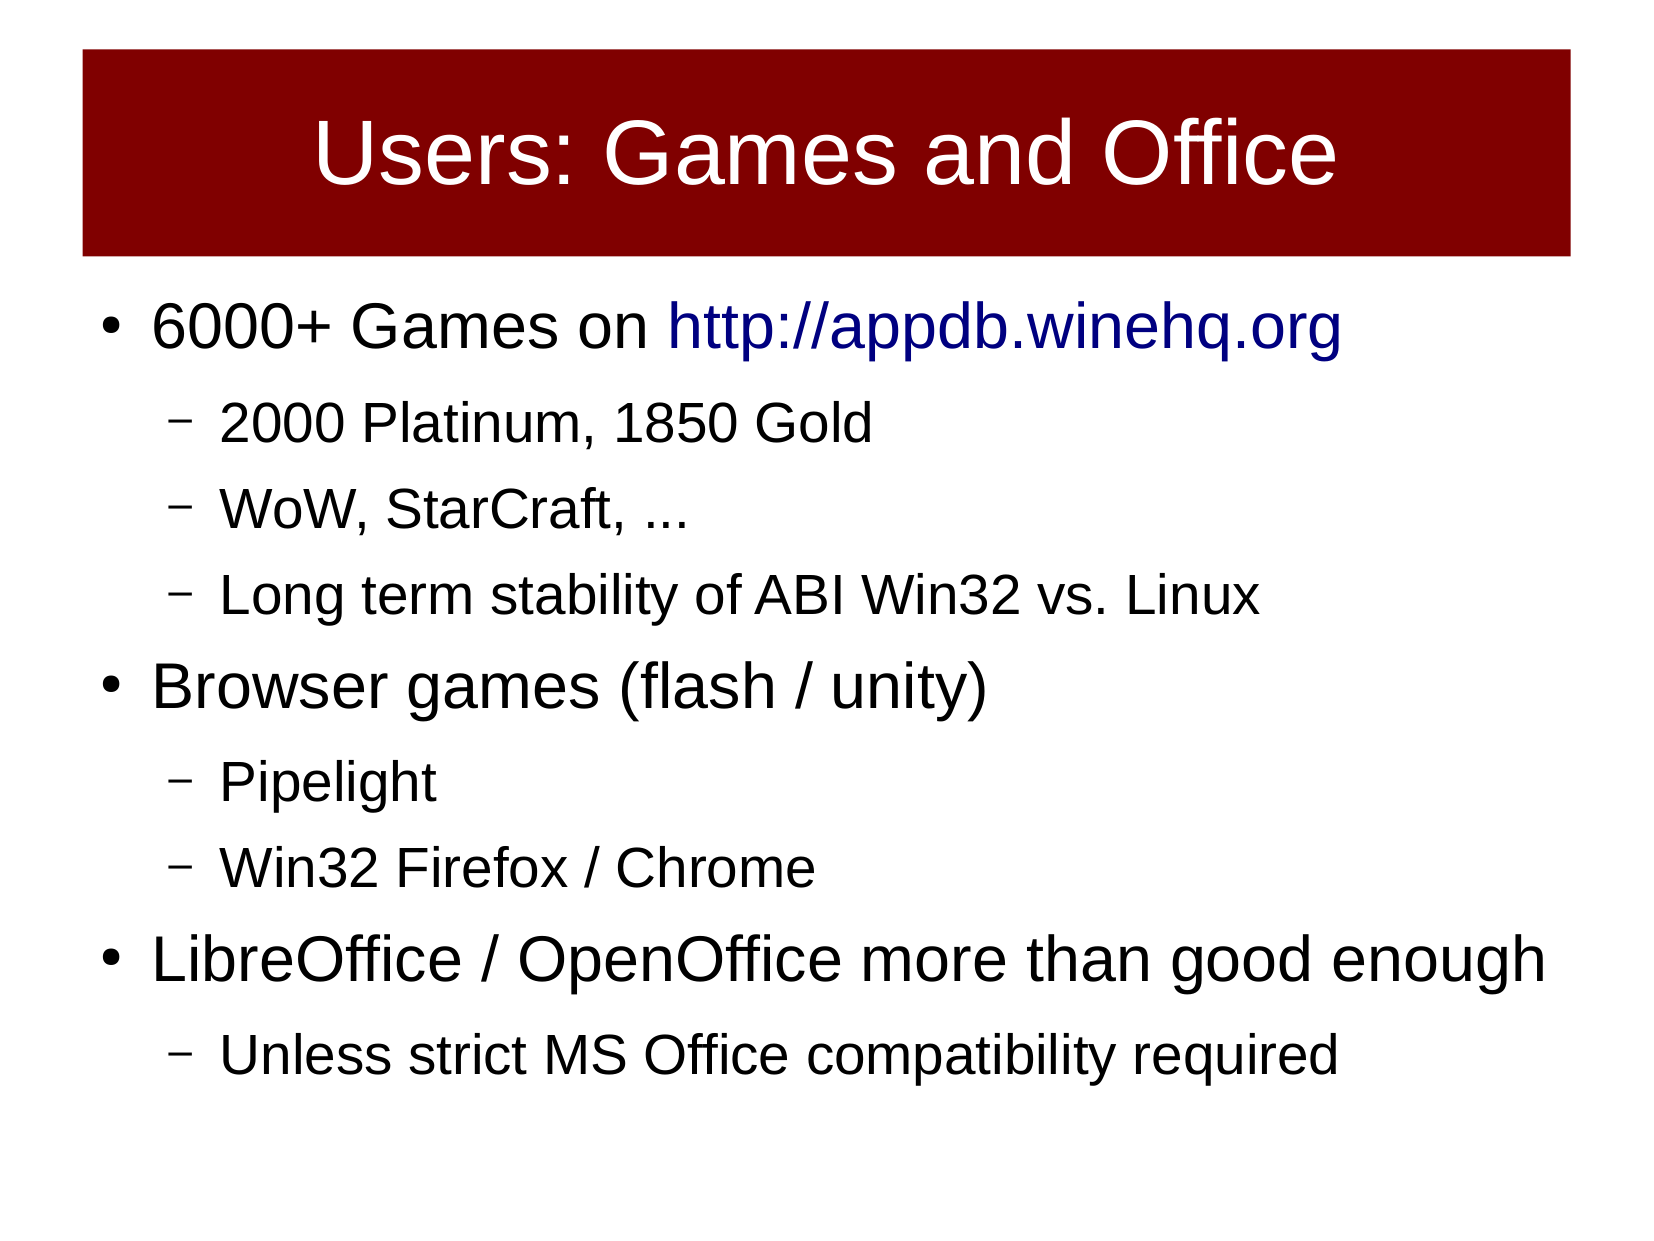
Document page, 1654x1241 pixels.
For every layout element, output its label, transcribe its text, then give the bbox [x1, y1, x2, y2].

title Users: Games and Office [82, 49, 1571, 257]
list 6000+ Games on http://appdb.winehq.org 2000 Platinum, 1850 Gold WoW, StarCraft, ... Long term stability of ABI Win32 vs. Linux Browser games (flash / unity) Pipelight Win32 Firefox / Chrome LibreOffice / OpenOffice more than good enough Unless strict MS Office compatibility required [82, 290, 1571, 1094]
